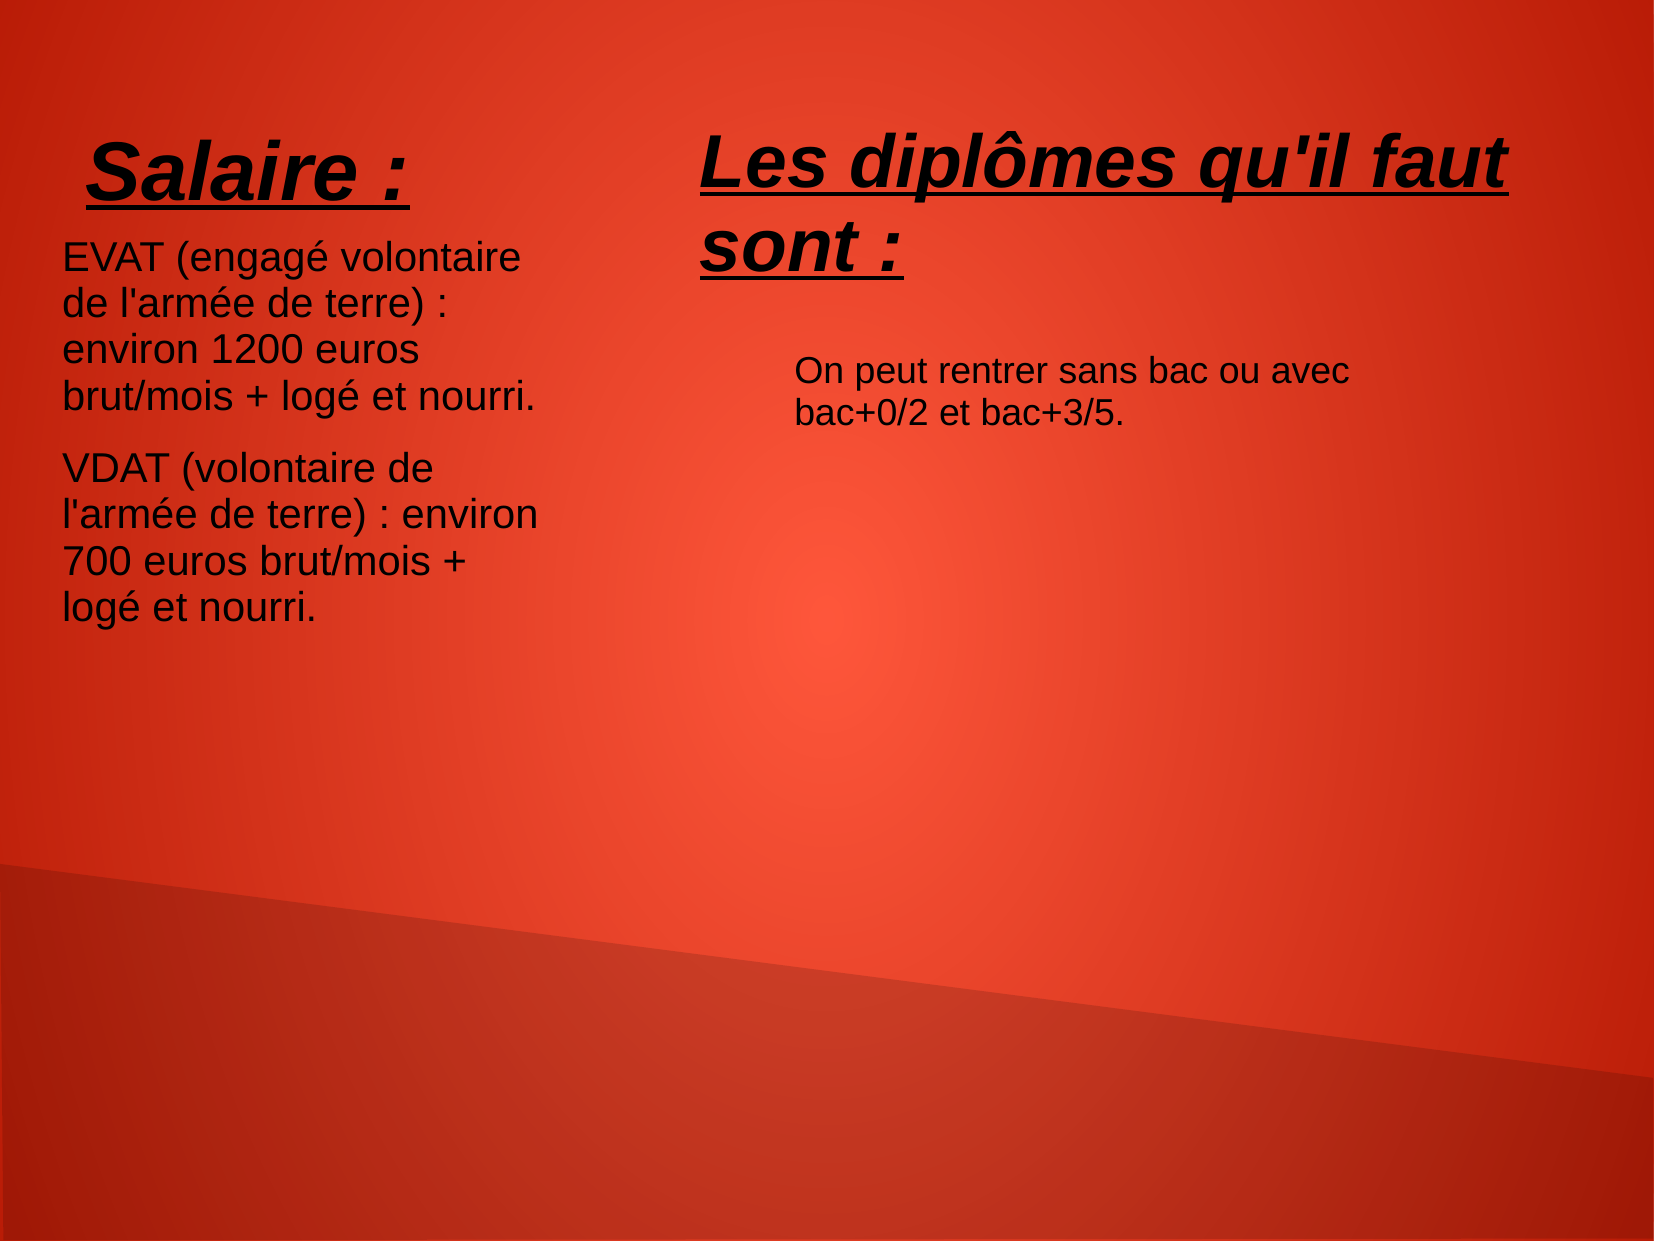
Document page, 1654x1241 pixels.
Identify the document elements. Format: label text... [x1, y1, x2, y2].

text_box On peut rentrer sans bac ou avec bac+0/2 et bac+3/5. [779, 342, 1501, 442]
text_box EVAT (engagé volontaire de l'armée de terre) : environ 1200 euros brut/mois + logé et nourri. [47, 225, 556, 427]
text_box Salaire : [70, 118, 591, 226]
text_box Les diplômes qu'il faut sont : [685, 112, 1654, 296]
text_box VDAT (volontaire de l'armée de terre) : environ 700 euros brut/mois + logé et nourri. [47, 437, 556, 638]
